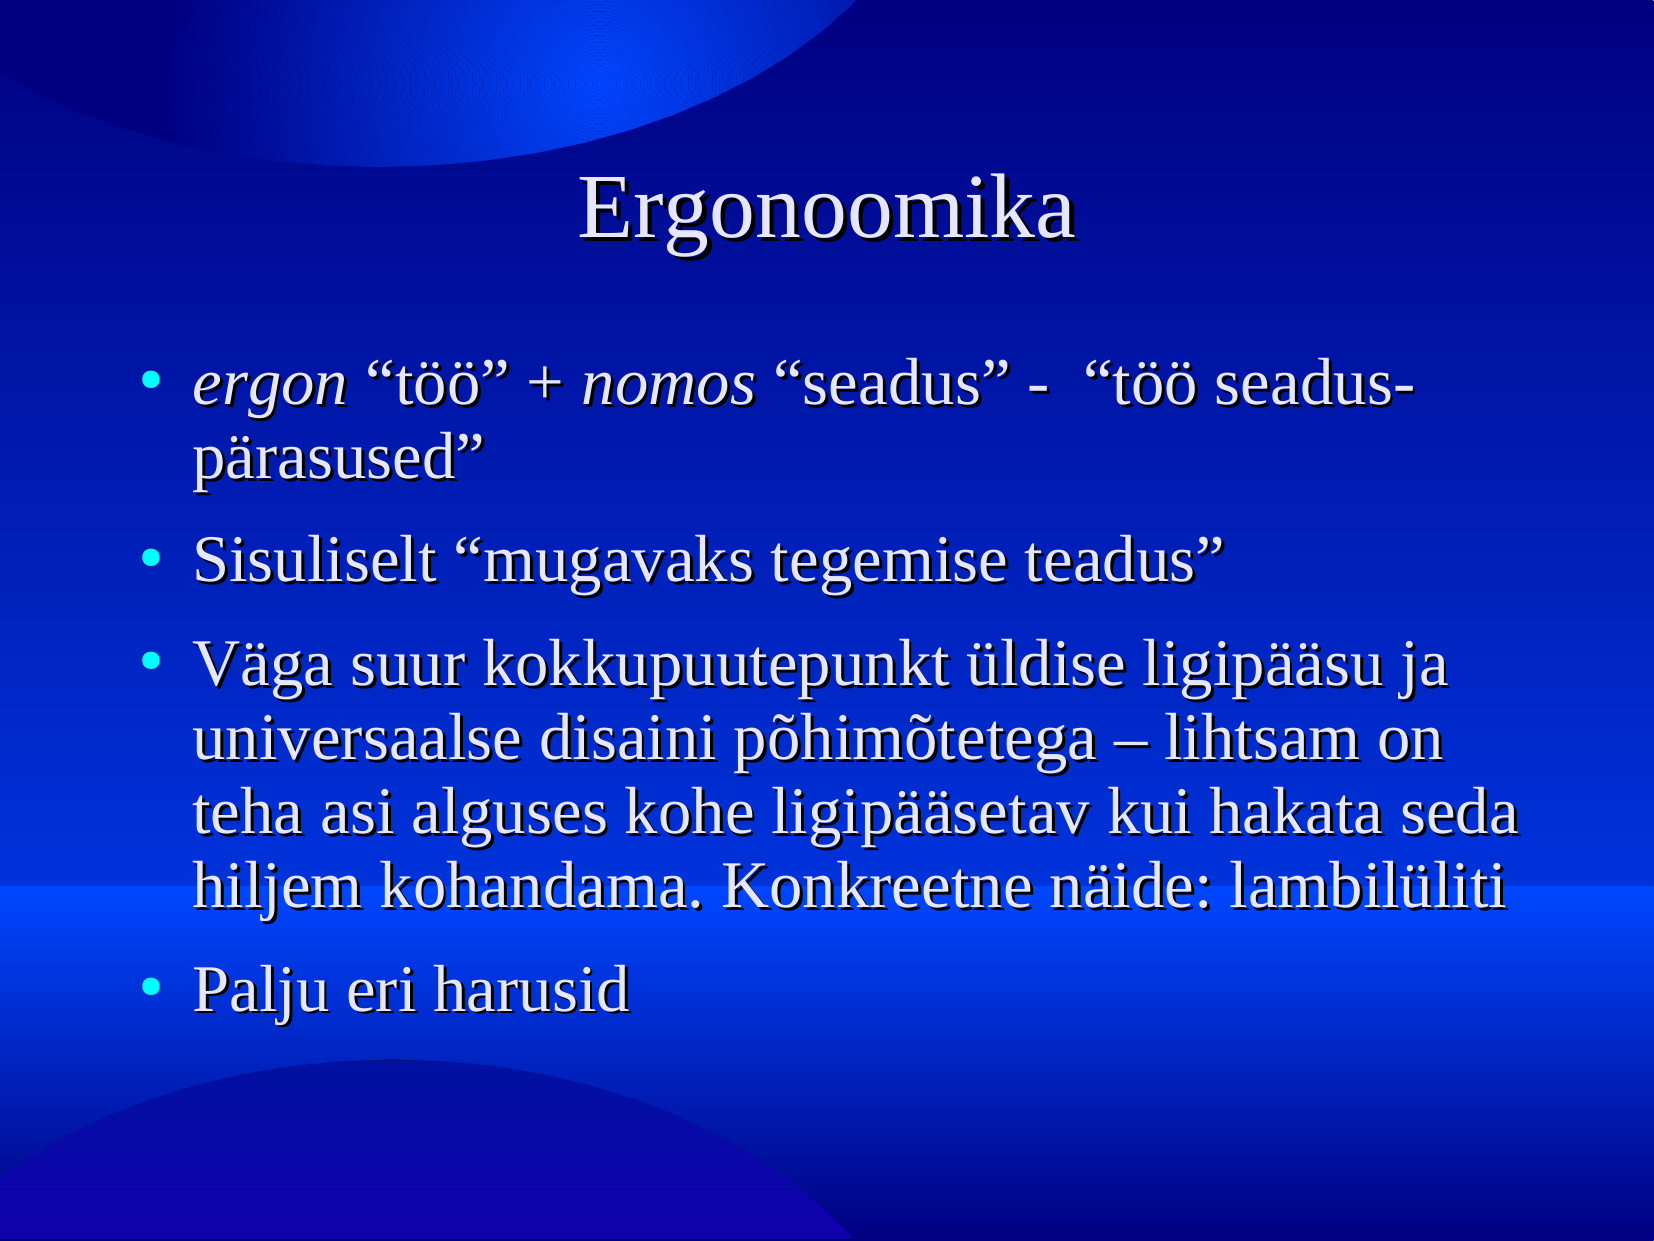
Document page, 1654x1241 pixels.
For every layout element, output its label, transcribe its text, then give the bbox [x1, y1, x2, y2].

title Ergonoomika [121, 102, 1534, 311]
list ergon “töö” + nomos “seadus” - “töö seadus-pärasused” Sisuliselt “mugavaks tegemise teadus” Väga suur kokkupuutepunkt üldise ligipääsu ja universaalse disaini põhimõtetega – lihtsam on teha asi alguses kohe ligipääsetav kui hakata seda hiljem kohandama. Konkreetne näide: lambilüliti Palju eri harusid [121, 344, 1534, 1127]
